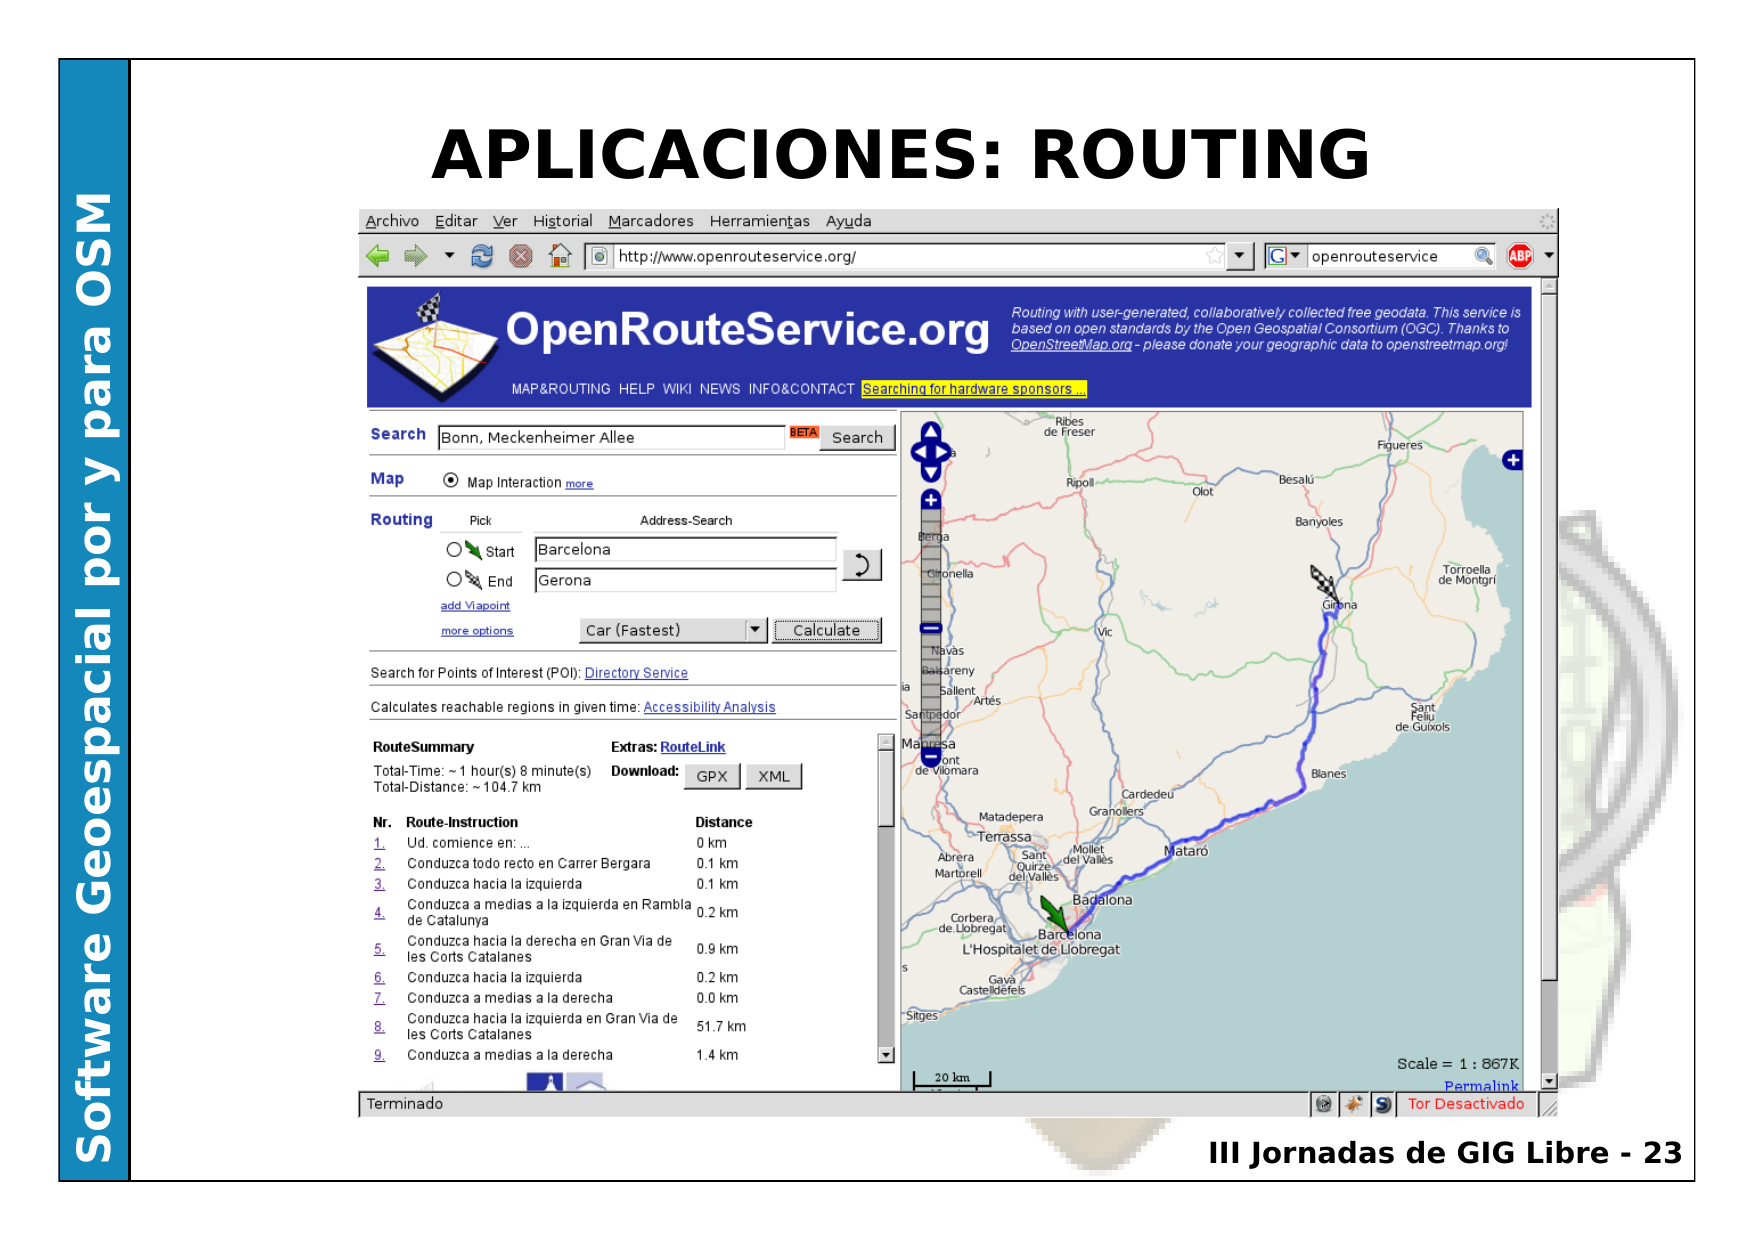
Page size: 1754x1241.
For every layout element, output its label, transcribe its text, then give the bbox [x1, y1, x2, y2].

picture [358, 208, 1696, 1182]
title APLICACIONES: ROUTING [171, 103, 1634, 209]
